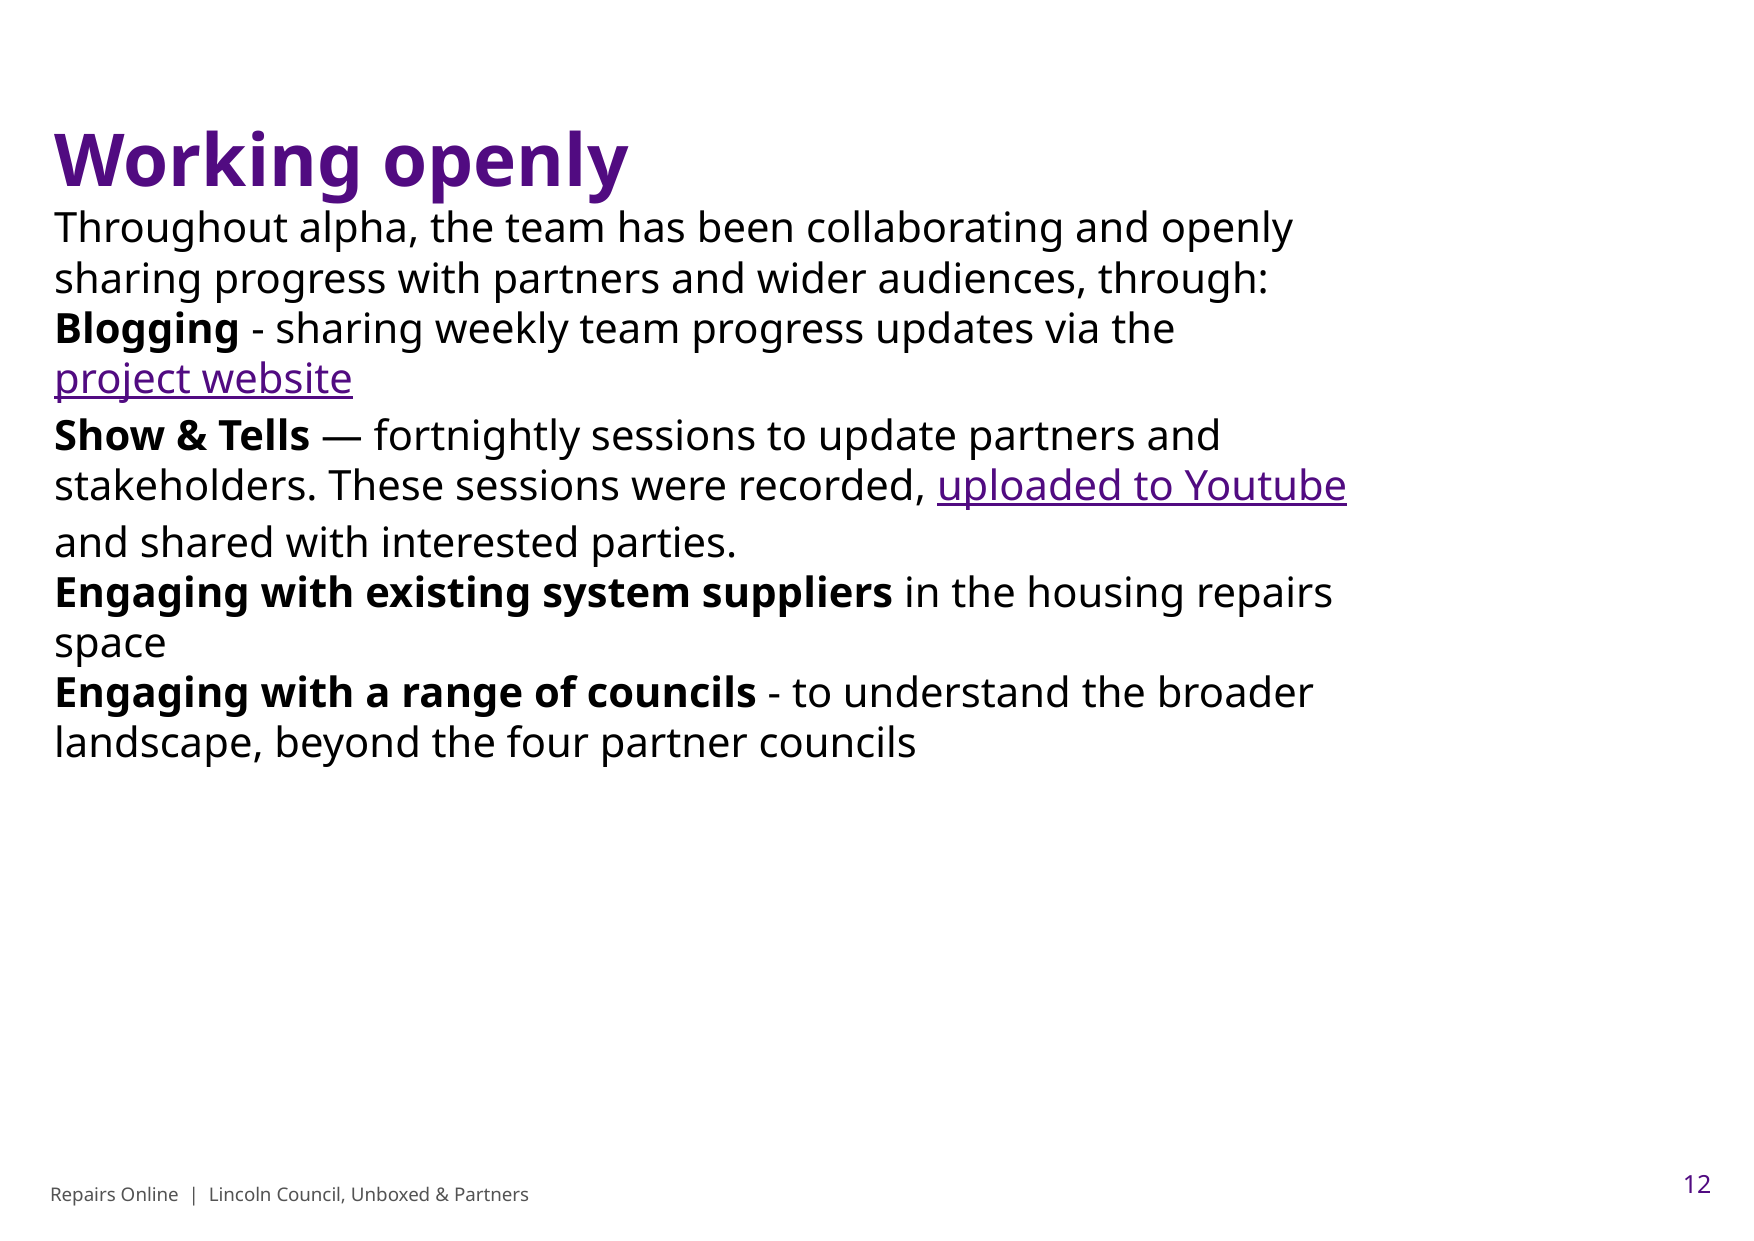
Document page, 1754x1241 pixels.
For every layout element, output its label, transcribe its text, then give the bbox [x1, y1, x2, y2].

title Working openly Throughout alpha, the team has been collaborating and openly sharing progress with partners and wider audiences, through: Blogging - sharing weekly team progress updates via the project website Show & Tells — fortnightly sessions to update partners and stakeholders. These sessions were recorded, uploaded to Youtube and shared with interested parties. Engaging with existing system suppliers in the housing repairs space Engaging with a range of councils - to understand the broader landscape, beyond the four partner councils [35, 94, 1419, 1074]
slide_number <number> [1625, 1138, 1731, 1234]
